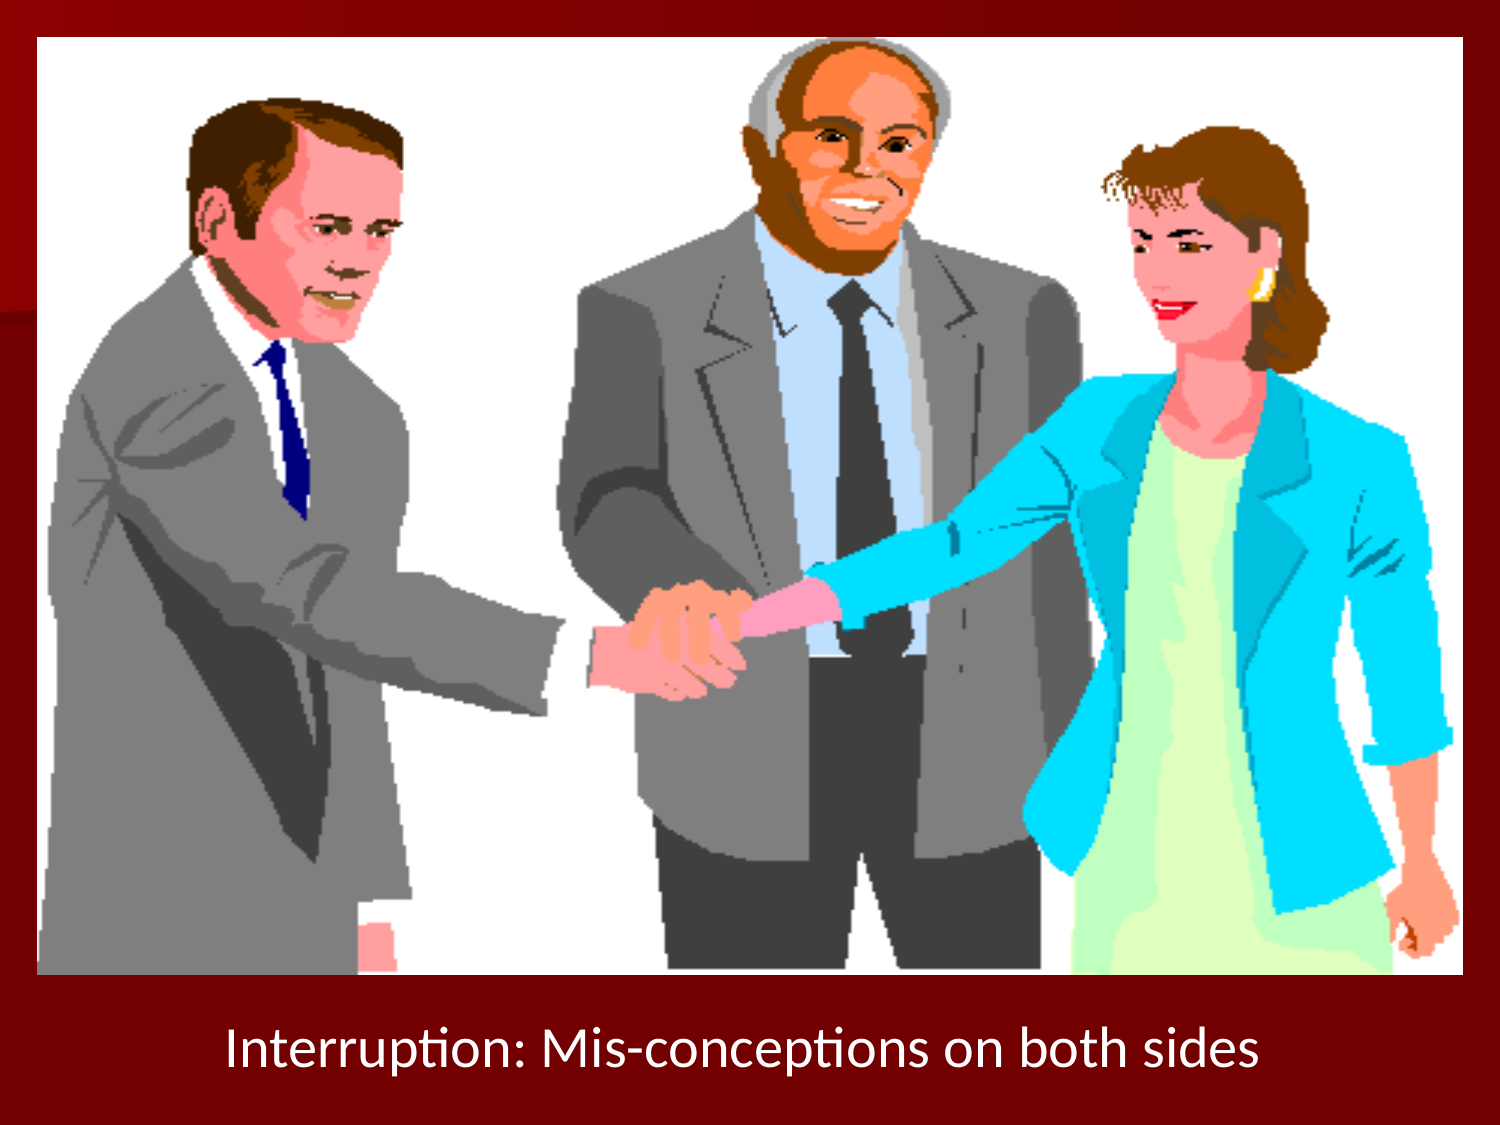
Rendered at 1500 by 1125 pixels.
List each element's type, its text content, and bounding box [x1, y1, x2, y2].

text_box Interruption: Mis-conceptions on both sides [209, 1001, 1291, 1088]
picture [37, 37, 1463, 976]
